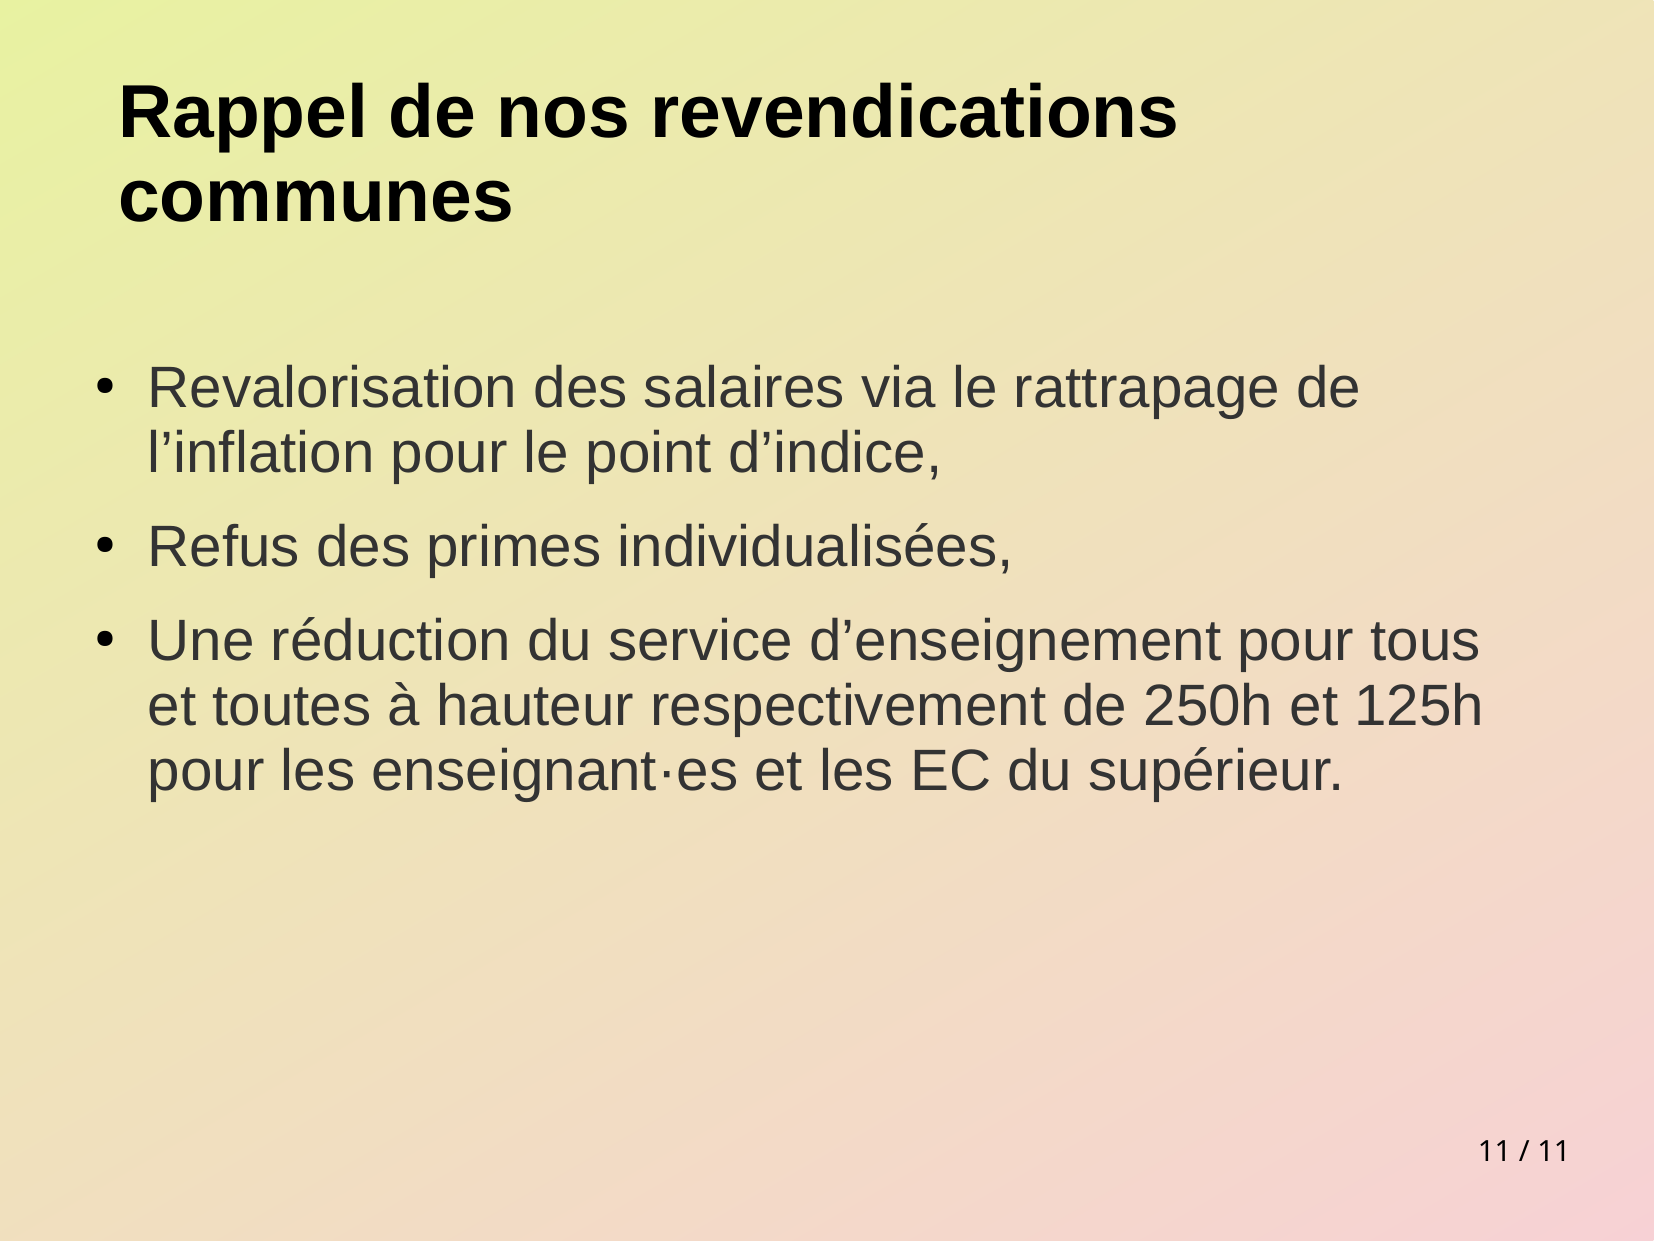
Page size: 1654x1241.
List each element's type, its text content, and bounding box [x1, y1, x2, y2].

list Revalorisation des salaires via le rattrapage de l’inflation pour le point d’indice, Refus des primes individualisées, Une réduction du service d’enseignement pour tous et toutes à hauteur respectivement de 250h et 125h pour les enseignant·es et les EC du supérieur. [76, 354, 1495, 1157]
title Rappel de nos revendications communes [118, 69, 1536, 238]
